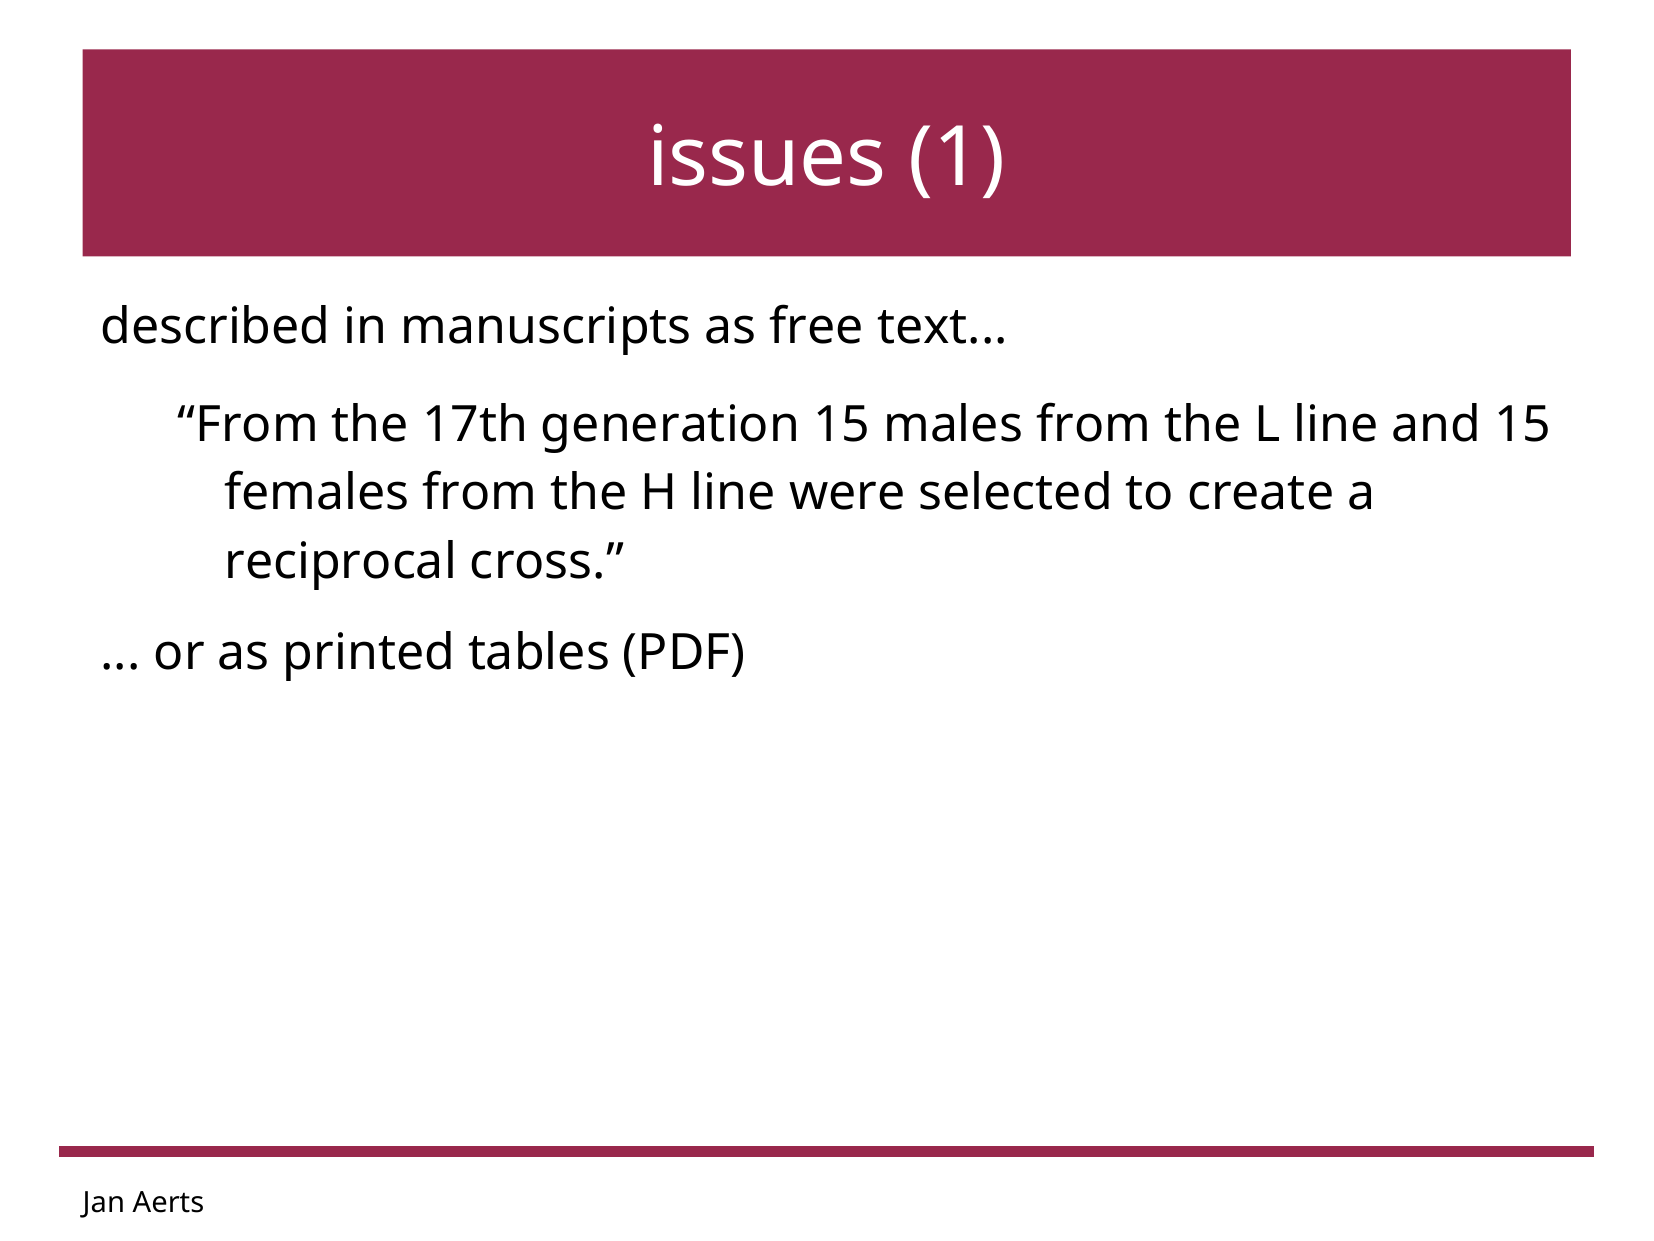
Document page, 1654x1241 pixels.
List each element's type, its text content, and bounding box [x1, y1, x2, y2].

list described in manuscripts as free text... “From the 17th generation 15 males from the L line and 15 females from the H line were selected to create a reciprocal cross.” ... or as printed tables (PDF) [82, 290, 1571, 648]
title issues (1) [82, 49, 1571, 257]
